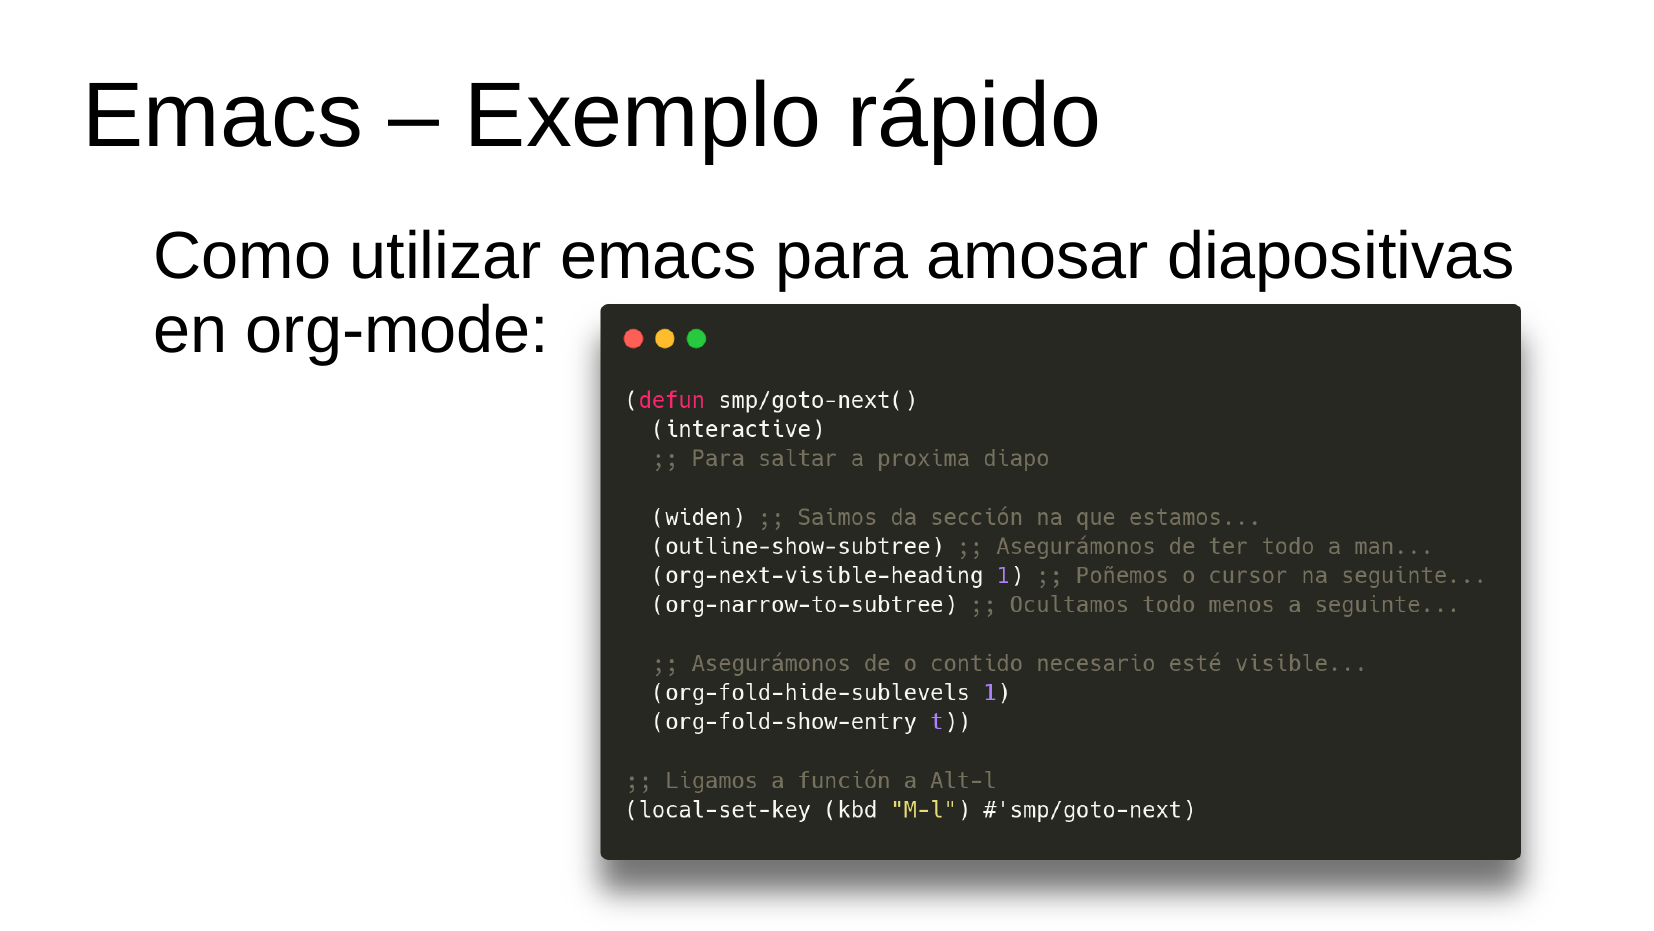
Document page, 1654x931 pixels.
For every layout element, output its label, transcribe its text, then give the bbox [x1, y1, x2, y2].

title Emacs – Exemplo rápido [82, 37, 1571, 193]
picture [560, 295, 1561, 931]
list Como utilizar emacs para amosar diapositivas en org-mode: [82, 217, 1571, 758]
